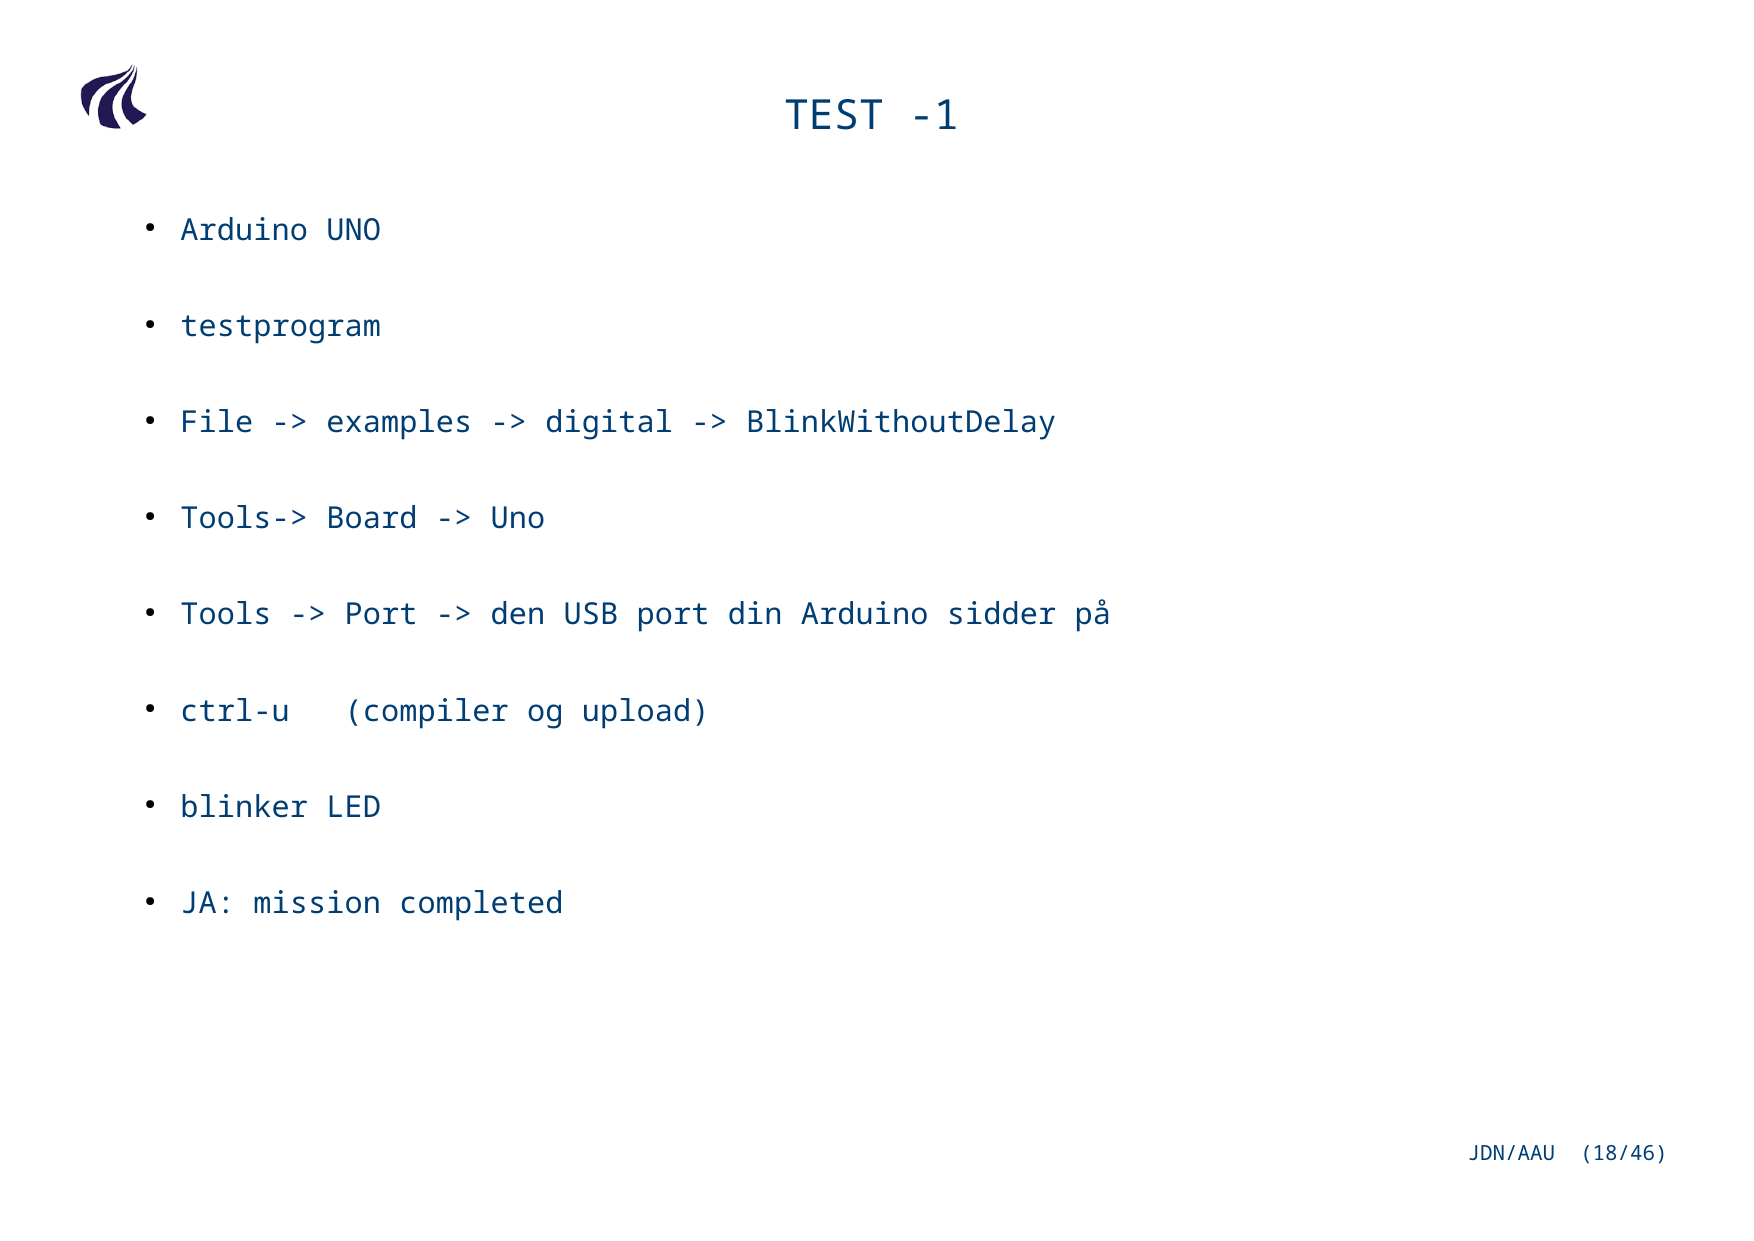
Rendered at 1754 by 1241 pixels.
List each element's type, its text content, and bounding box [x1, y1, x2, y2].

picture [76, 60, 151, 131]
list Arduino UNO testprogram File -> examples -> digital -> BlinkWithoutDelay Tools-> Board -> Uno Tools -> Port -> den USB port din Arduino sidder på ctrl-u (compiler og upload) blinker LED JA: mission completed [144, 208, 1618, 1064]
title TEST -1 [148, 72, 1621, 155]
